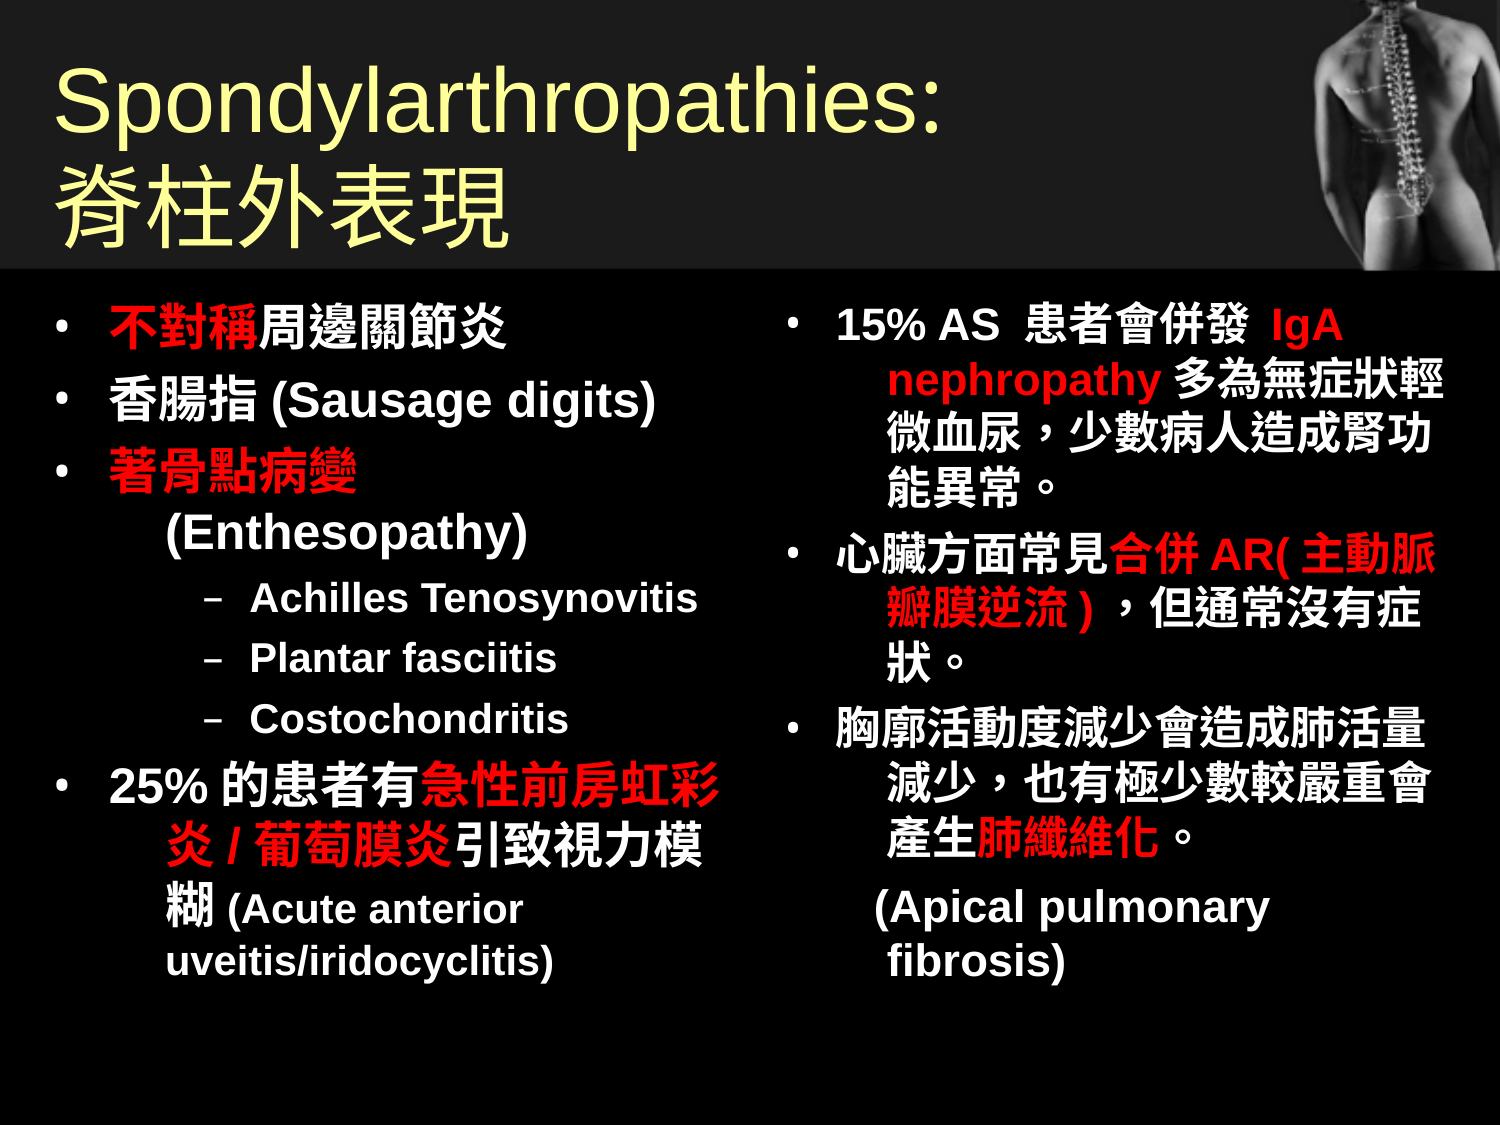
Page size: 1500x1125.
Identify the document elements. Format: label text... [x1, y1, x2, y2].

list 不對稱周邊關節炎 香腸指(Sausage digits) 著骨點病變(Enthesopathy) Achilles Tenosynovitis Plantar fasciitis Costochondritis 25%的患者有急性前房虹彩炎/葡萄膜炎引致視力模糊(Acute anterior uveitis/iridocyclitis) [37, 287, 743, 1000]
title Spondylarthropathies: 脊柱外表現 [37, 32, 1300, 228]
list 15% AS 患者會併發 IgA nephropathy多為無症狀輕微血尿，少數病人造成腎功能異常。 心臟方面常見合併AR(主動脈瓣膜逆流)，但通常沒有症狀。 胸廓活動度減少會造成肺活量減少，也有極少數較嚴重會產生肺纖維化。 (Apical pulmonary fibrosis) [769, 287, 1476, 1000]
